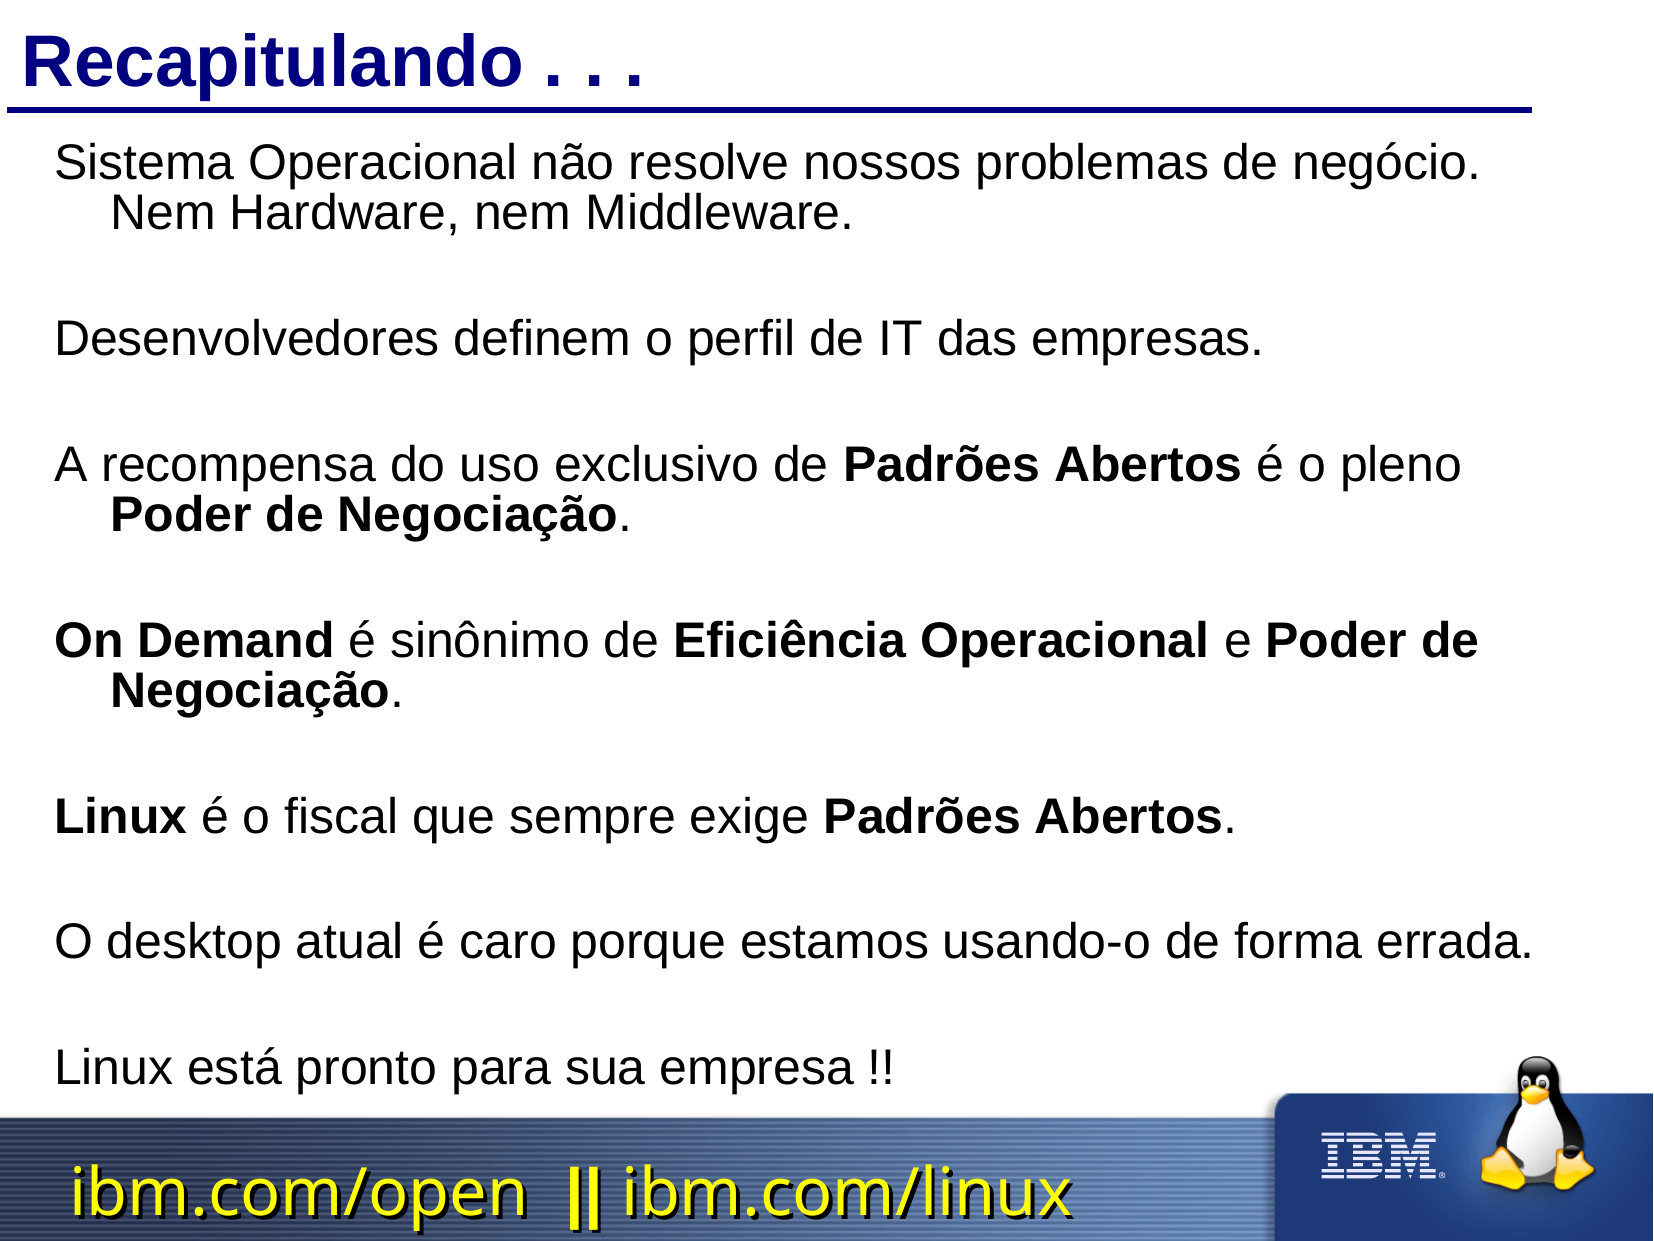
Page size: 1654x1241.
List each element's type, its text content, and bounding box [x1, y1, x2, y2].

list Sistema Operacional não resolve nossos problemas de negócio. Nem Hardware, nem Middleware. Desenvolvedores definem o perfil de IT das empresas. A recompensa do uso exclusivo de Padrões Abertos é o pleno Poder de Negociação. On Demand é sinônimo de Eficiência Operacional e Poder de Negociação. Linux é o fiscal que sempre exige Padrões Abertos. O desktop atual é caro porque estamos usando-o de forma errada. Linux está pronto para sua empresa !! [54, 139, 1602, 1125]
text_box Recapitulando . . . [21, 14, 1537, 127]
picture [0, 1055, 1653, 1241]
